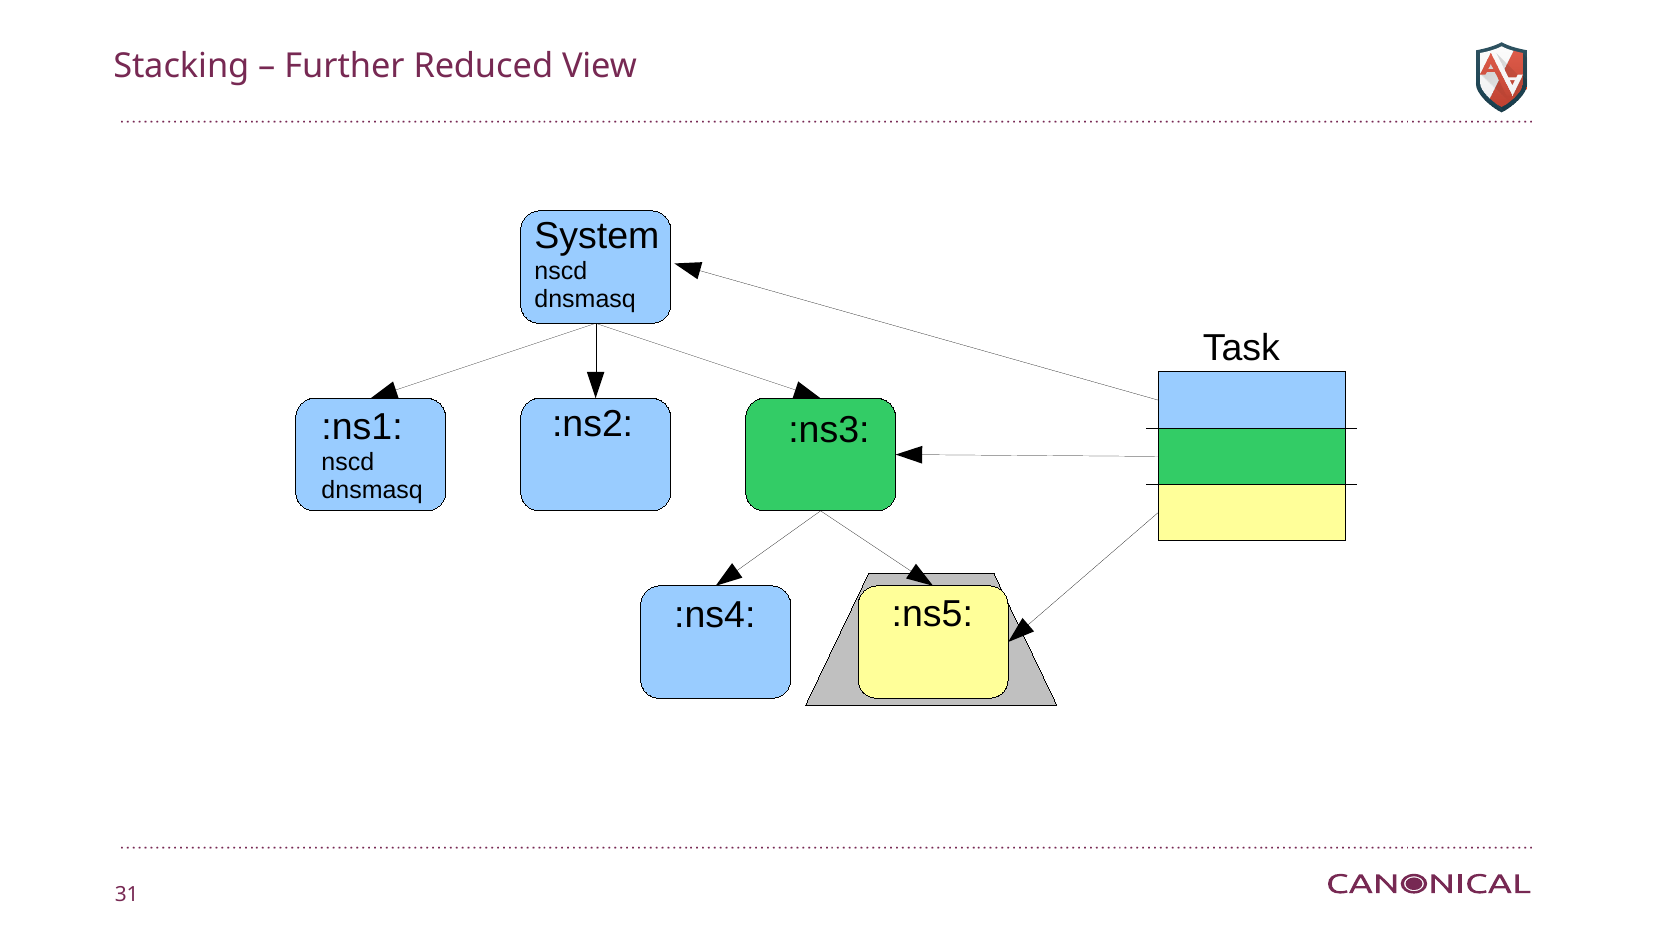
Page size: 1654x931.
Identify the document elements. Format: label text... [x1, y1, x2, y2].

text_box :ns5: [876, 585, 988, 643]
text_box [439, 402, 446, 507]
text_box [805, 573, 1057, 706]
picture [111, 845, 1533, 851]
text_box System nscd dnsmasq [519, 207, 675, 320]
text_box :ns4: [659, 585, 771, 643]
title Stacking – Further Reduced View [113, 48, 1382, 81]
text_box [295, 400, 306, 509]
text_box [1158, 371, 1346, 541]
text_box :ns3: [773, 401, 885, 459]
text_box [745, 398, 896, 511]
text_box :ns1: nscd dnsmasq [306, 398, 439, 511]
text_box :ns2: [537, 394, 649, 452]
text_box [528, 320, 663, 324]
text_box [520, 398, 671, 511]
text_box [640, 585, 791, 699]
picture [111, 33, 1546, 124]
text_box Task [1188, 319, 1295, 377]
